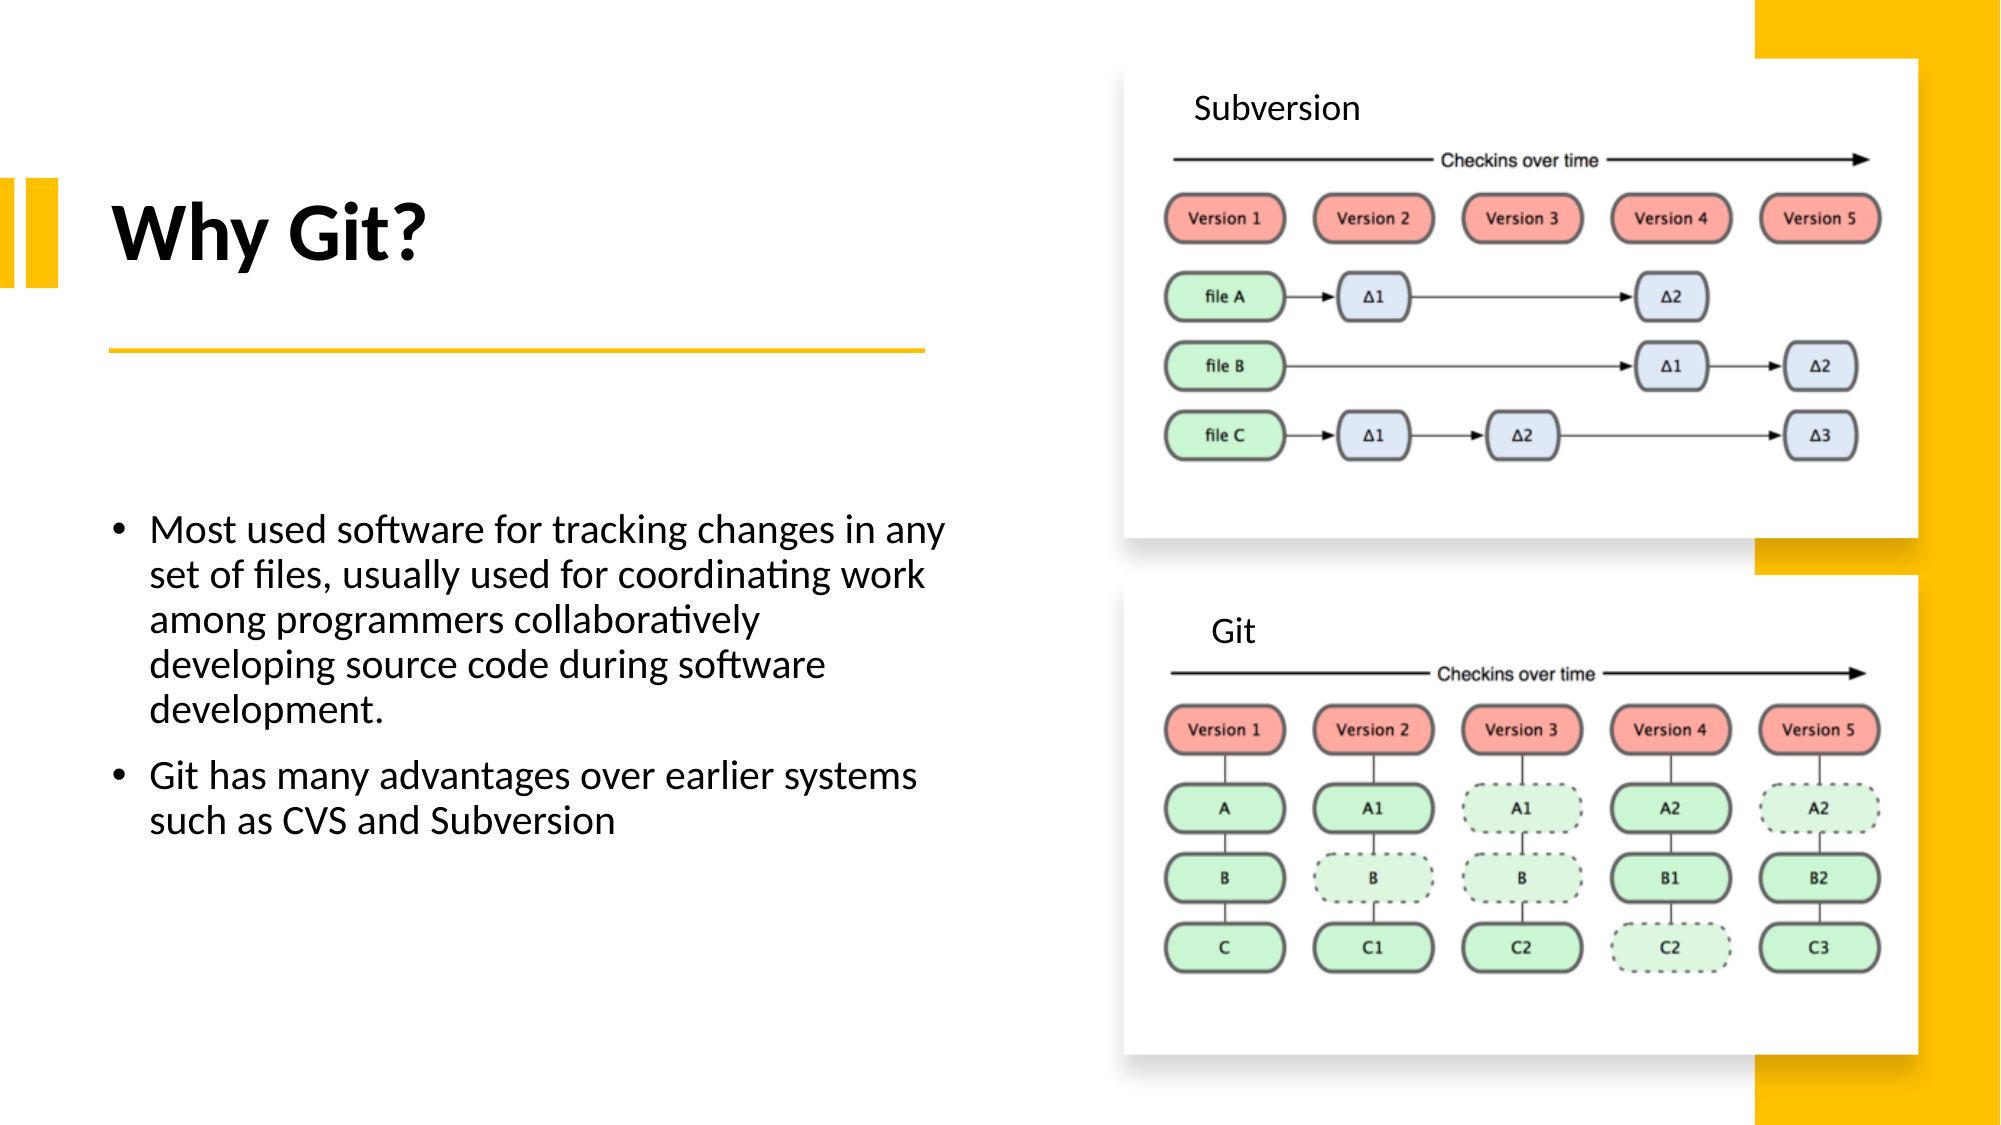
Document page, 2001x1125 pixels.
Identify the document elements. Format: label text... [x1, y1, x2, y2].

text_box Git [1196, 598, 1719, 659]
list Most used software for tracking changes in any set of files, usually used for coordinating work among programmers collaboratively developing source code during software development. Git has many advantages over earlier systems such as CVS and Subversion [96, 382, 963, 1036]
picture [1161, 141, 1884, 463]
title Why Git? [96, 140, 963, 326]
picture [1161, 654, 1883, 976]
text_box Subversion [1179, 75, 1807, 136]
text_box [0, 0, 2000, 1125]
